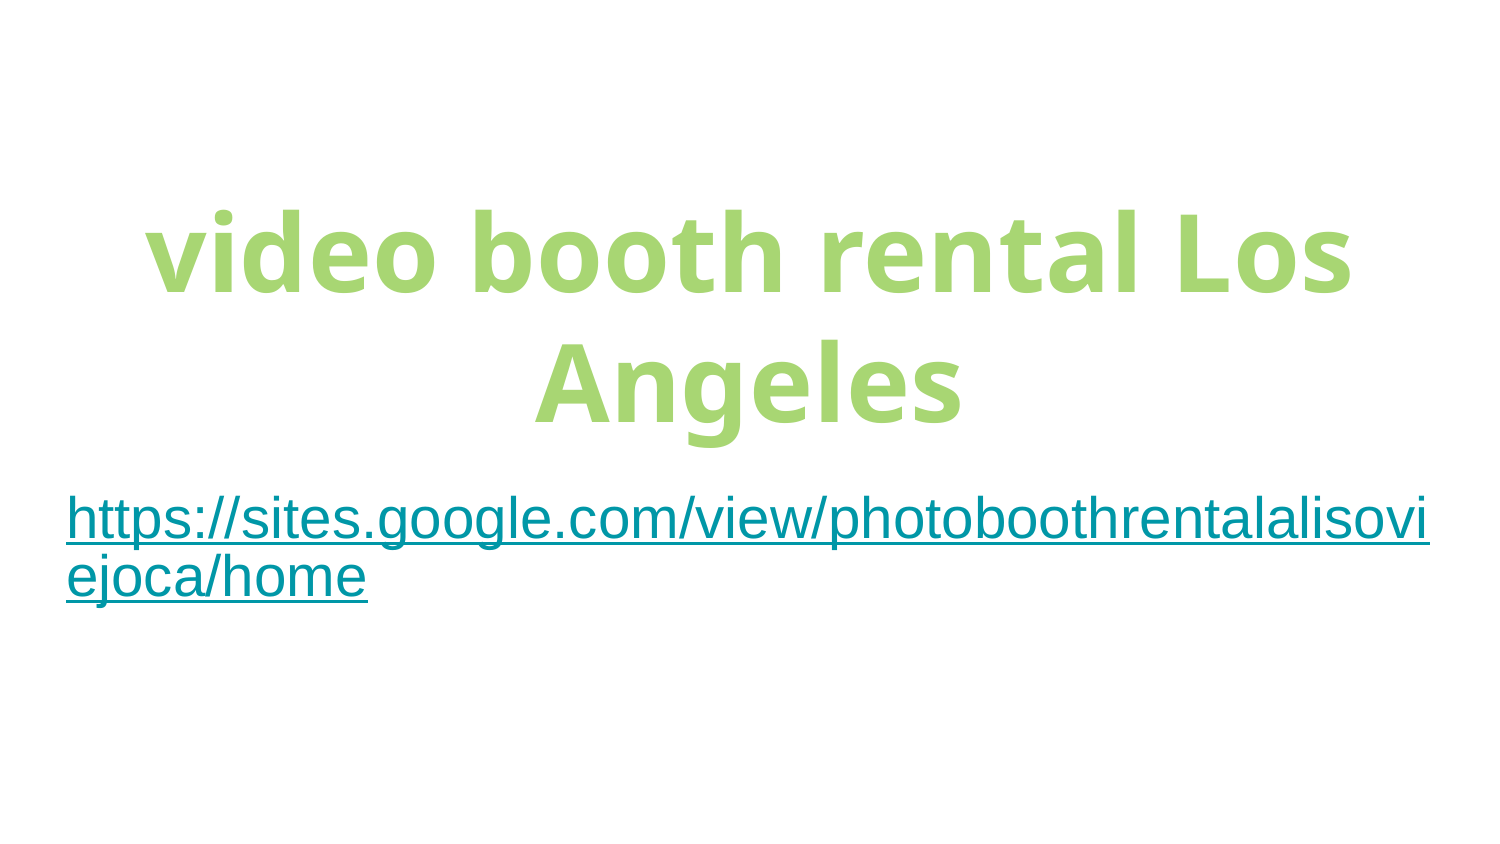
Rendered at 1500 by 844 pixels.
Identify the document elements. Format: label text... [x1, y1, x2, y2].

subtitle https://sites.google.com/view/photoboothrentalalisoviejoca/home [51, 464, 1449, 595]
title video booth rental Los Angeles [51, 122, 1449, 459]
